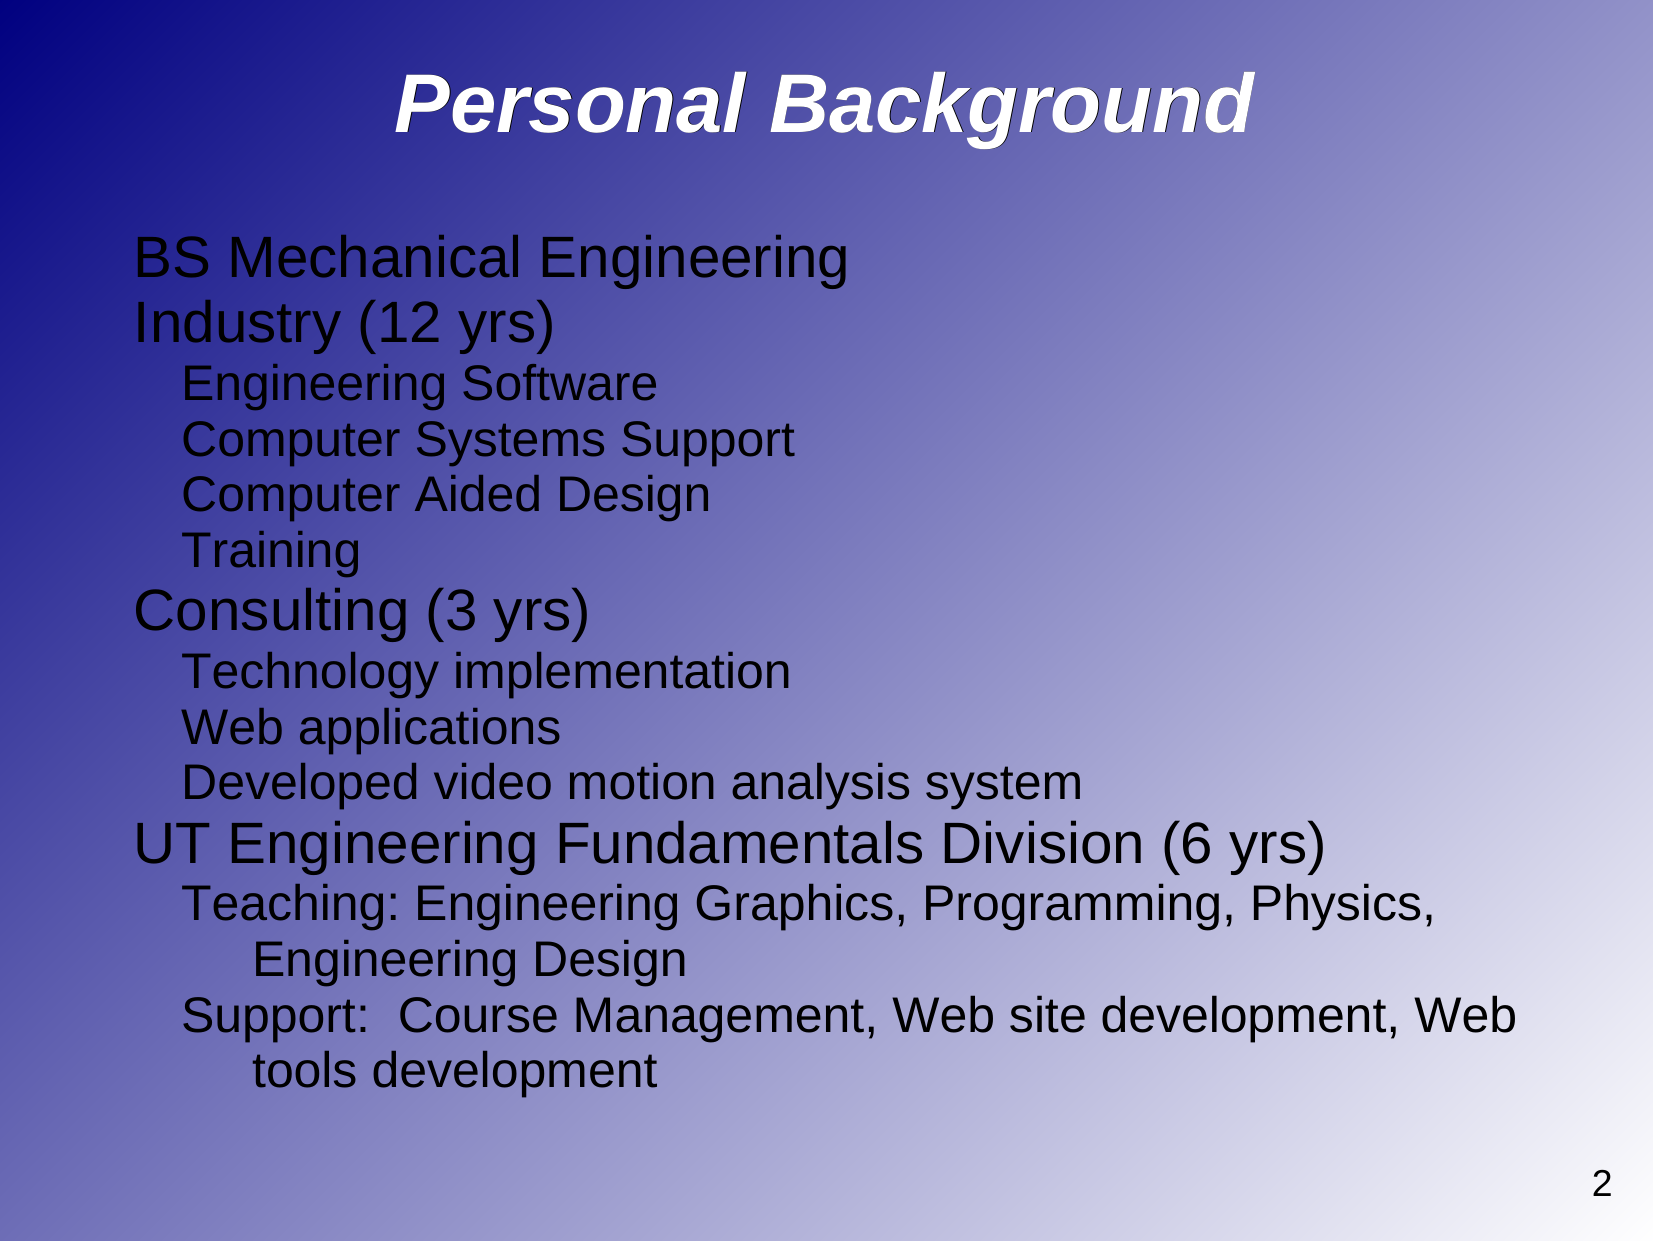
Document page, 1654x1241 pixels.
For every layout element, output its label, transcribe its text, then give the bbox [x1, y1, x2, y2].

list BS Mechanical Engineering Industry (12 yrs) Engineering Software Computer Systems Support Computer Aided Design Training Consulting (3 yrs) Technology implementation Web applications Developed video motion analysis system UT Engineering Fundamentals Division (6 yrs) Teaching: Engineering Graphics, Programming, Physics, Engineering Design Support: Course Management, Web site development, Web tools development [74, 225, 1575, 1163]
title Personal Background [37, 19, 1612, 188]
